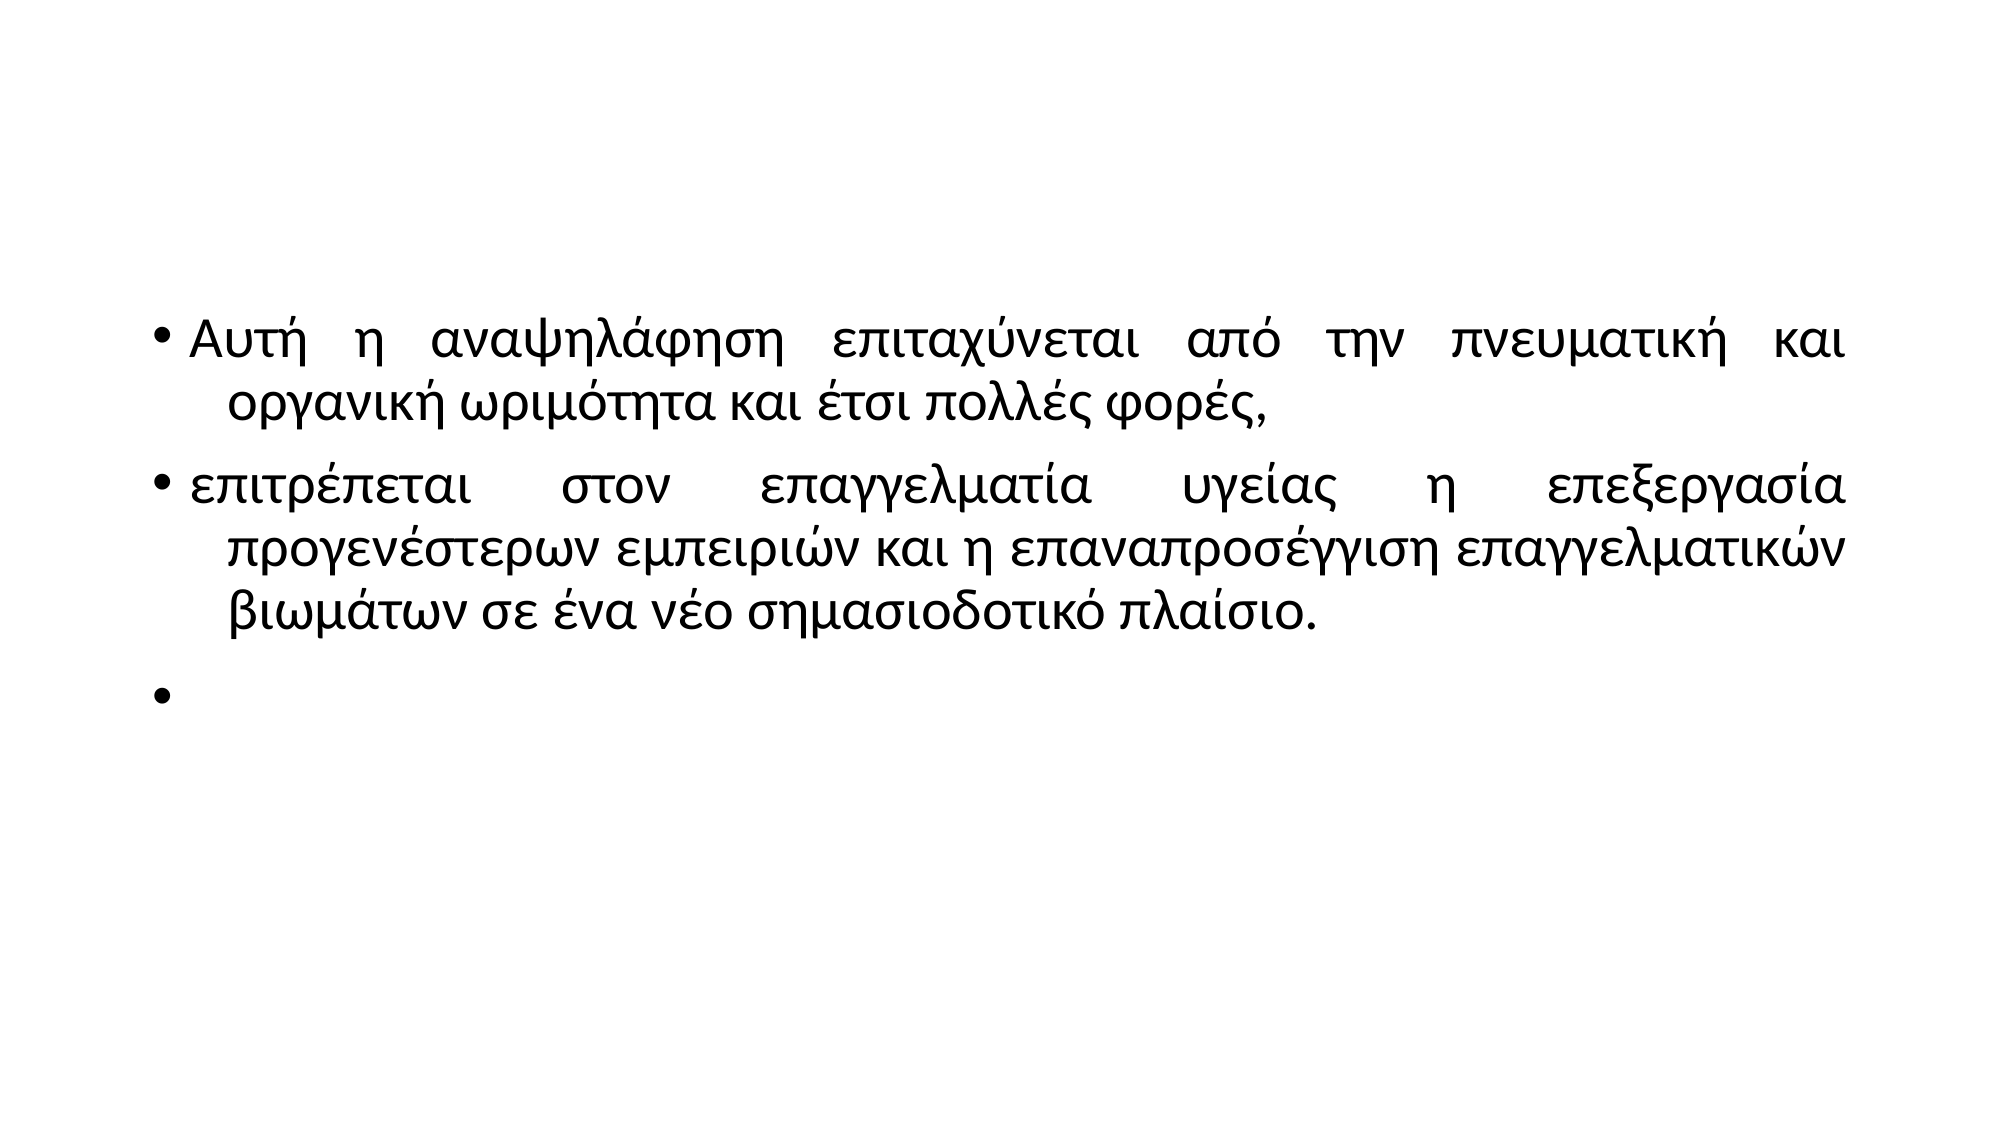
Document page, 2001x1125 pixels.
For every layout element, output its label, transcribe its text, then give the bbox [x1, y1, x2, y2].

list Αυτή η αναψηλάφηση επιταχύνεται από την πνευματική και οργανική ωριμότητα και έτσι πολλές φορές, επιτρέπεται στον επαγγελματία υγείας η επεξεργασία προγενέστερων εμπειριών και η επαναπροσέγγιση επαγγελματικών βιωμάτων σε ένα νέο σημασιοδοτικό πλαίσιο. [137, 299, 1863, 1014]
